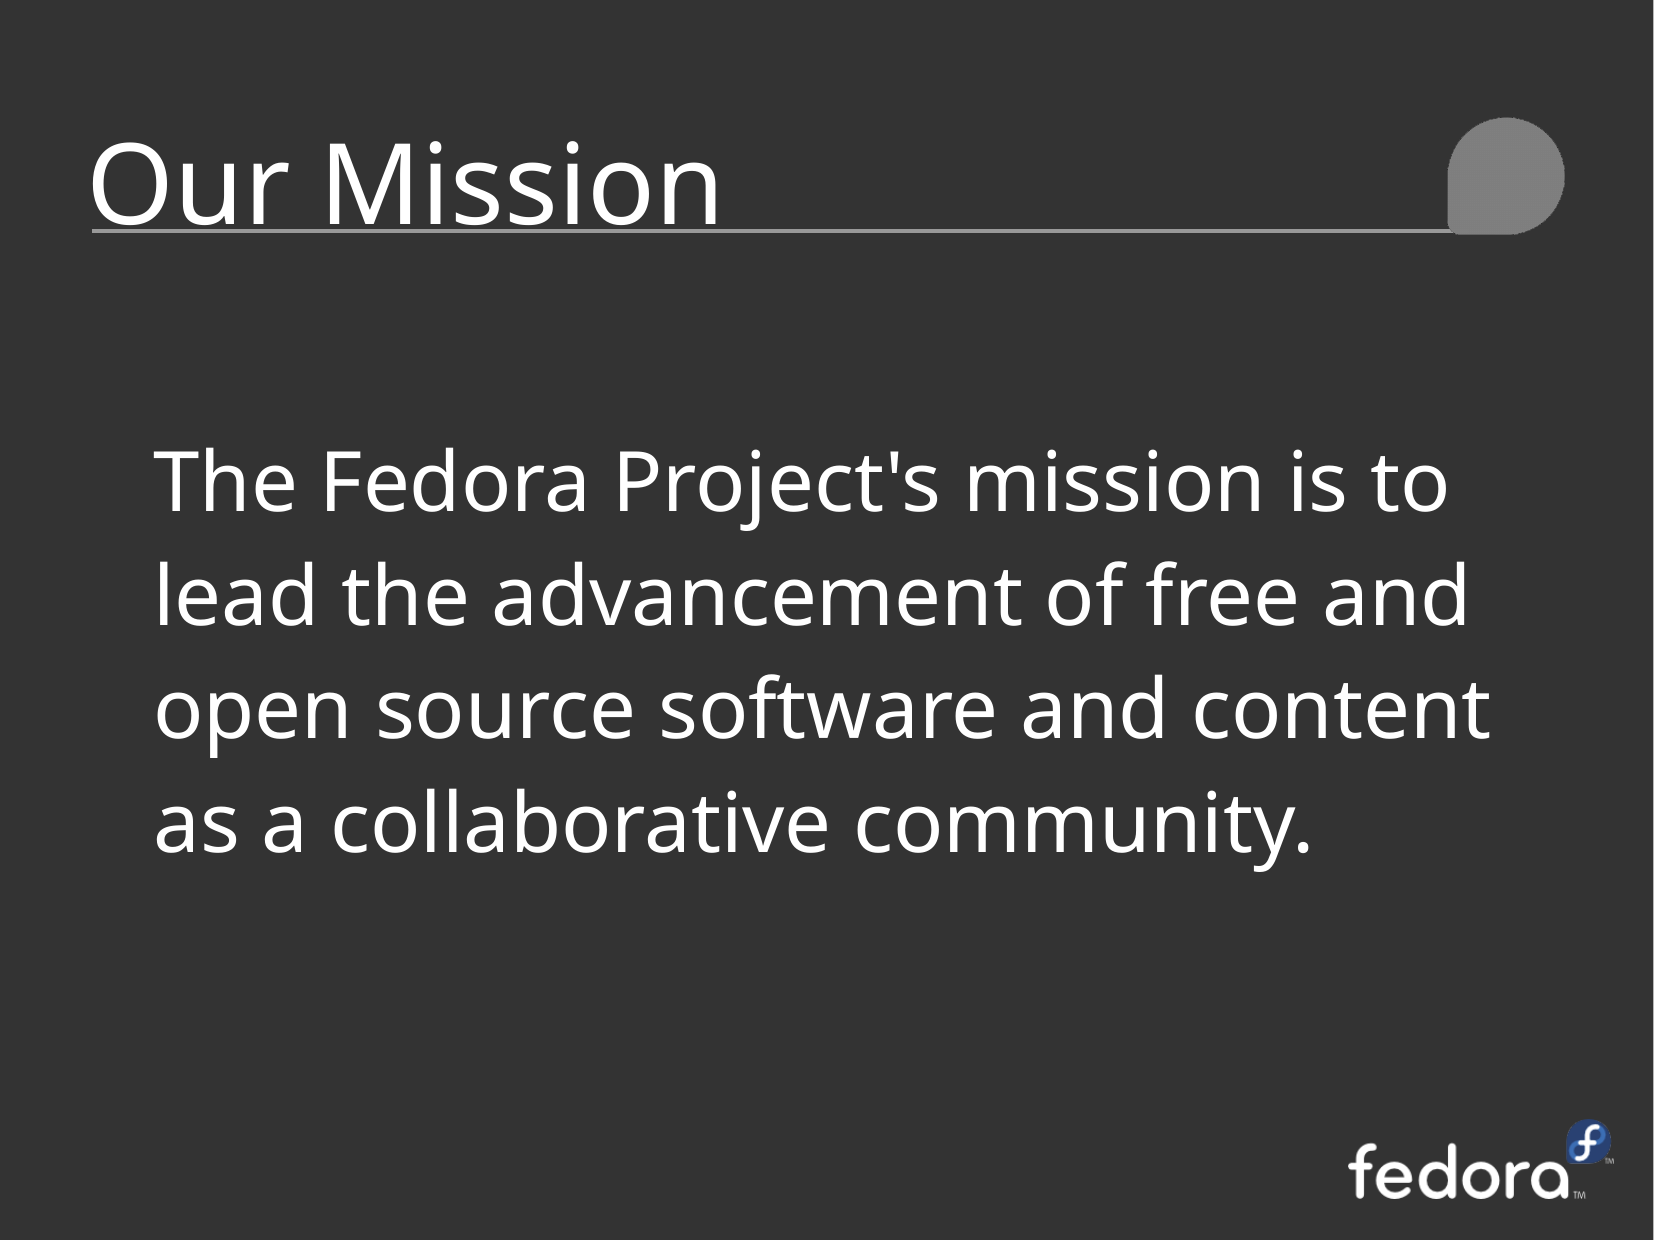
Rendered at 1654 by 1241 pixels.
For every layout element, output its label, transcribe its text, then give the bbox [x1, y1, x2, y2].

picture [1348, 1119, 1614, 1199]
subtitle The Fedora Project's mission is to lead the advancement of free and open source software and content as a collaborative community. [82, 290, 1571, 1010]
title Our Mission [86, 111, 1575, 250]
